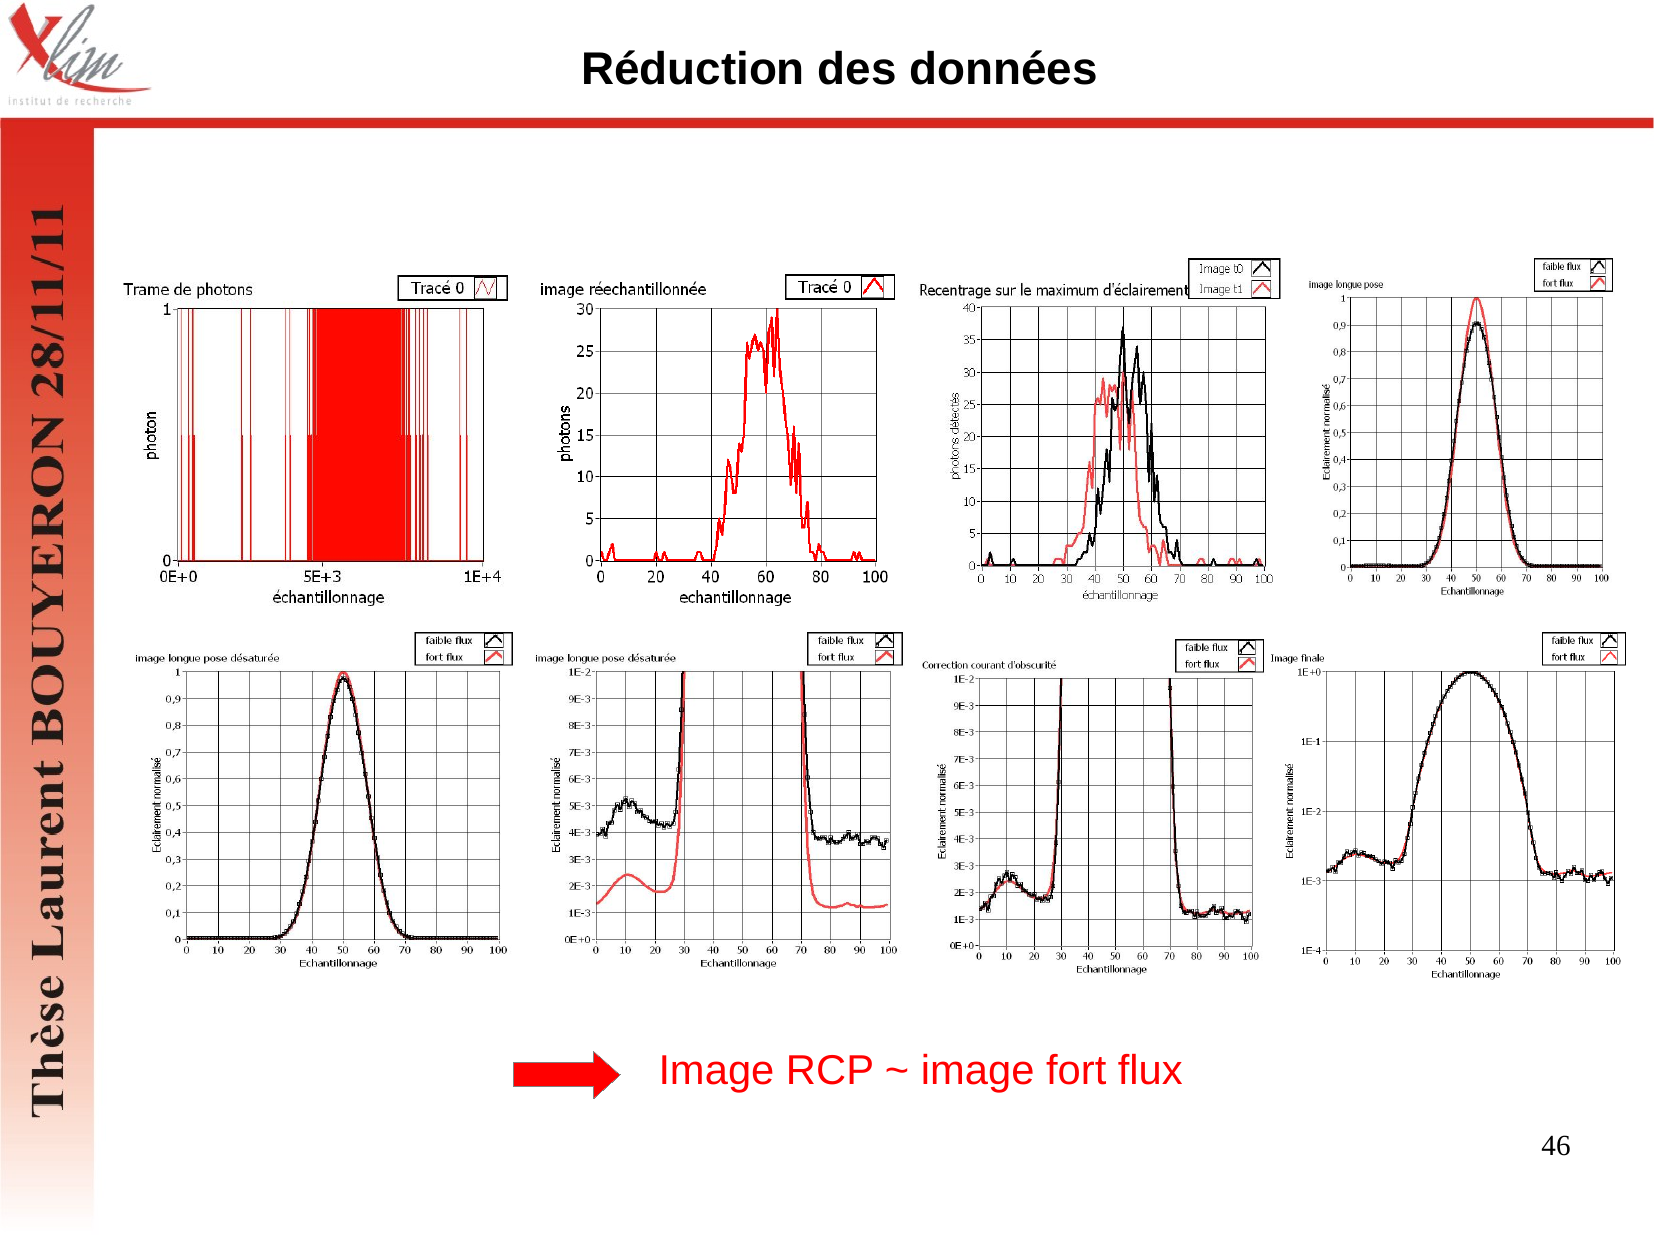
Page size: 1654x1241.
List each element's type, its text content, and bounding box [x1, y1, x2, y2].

picture [0, 0, 1654, 1241]
text_box Réduction des données [435, 12, 1244, 120]
text_box [513, 1051, 621, 1099]
text_box Image RCP ~ image fort flux [643, 1039, 1199, 1101]
